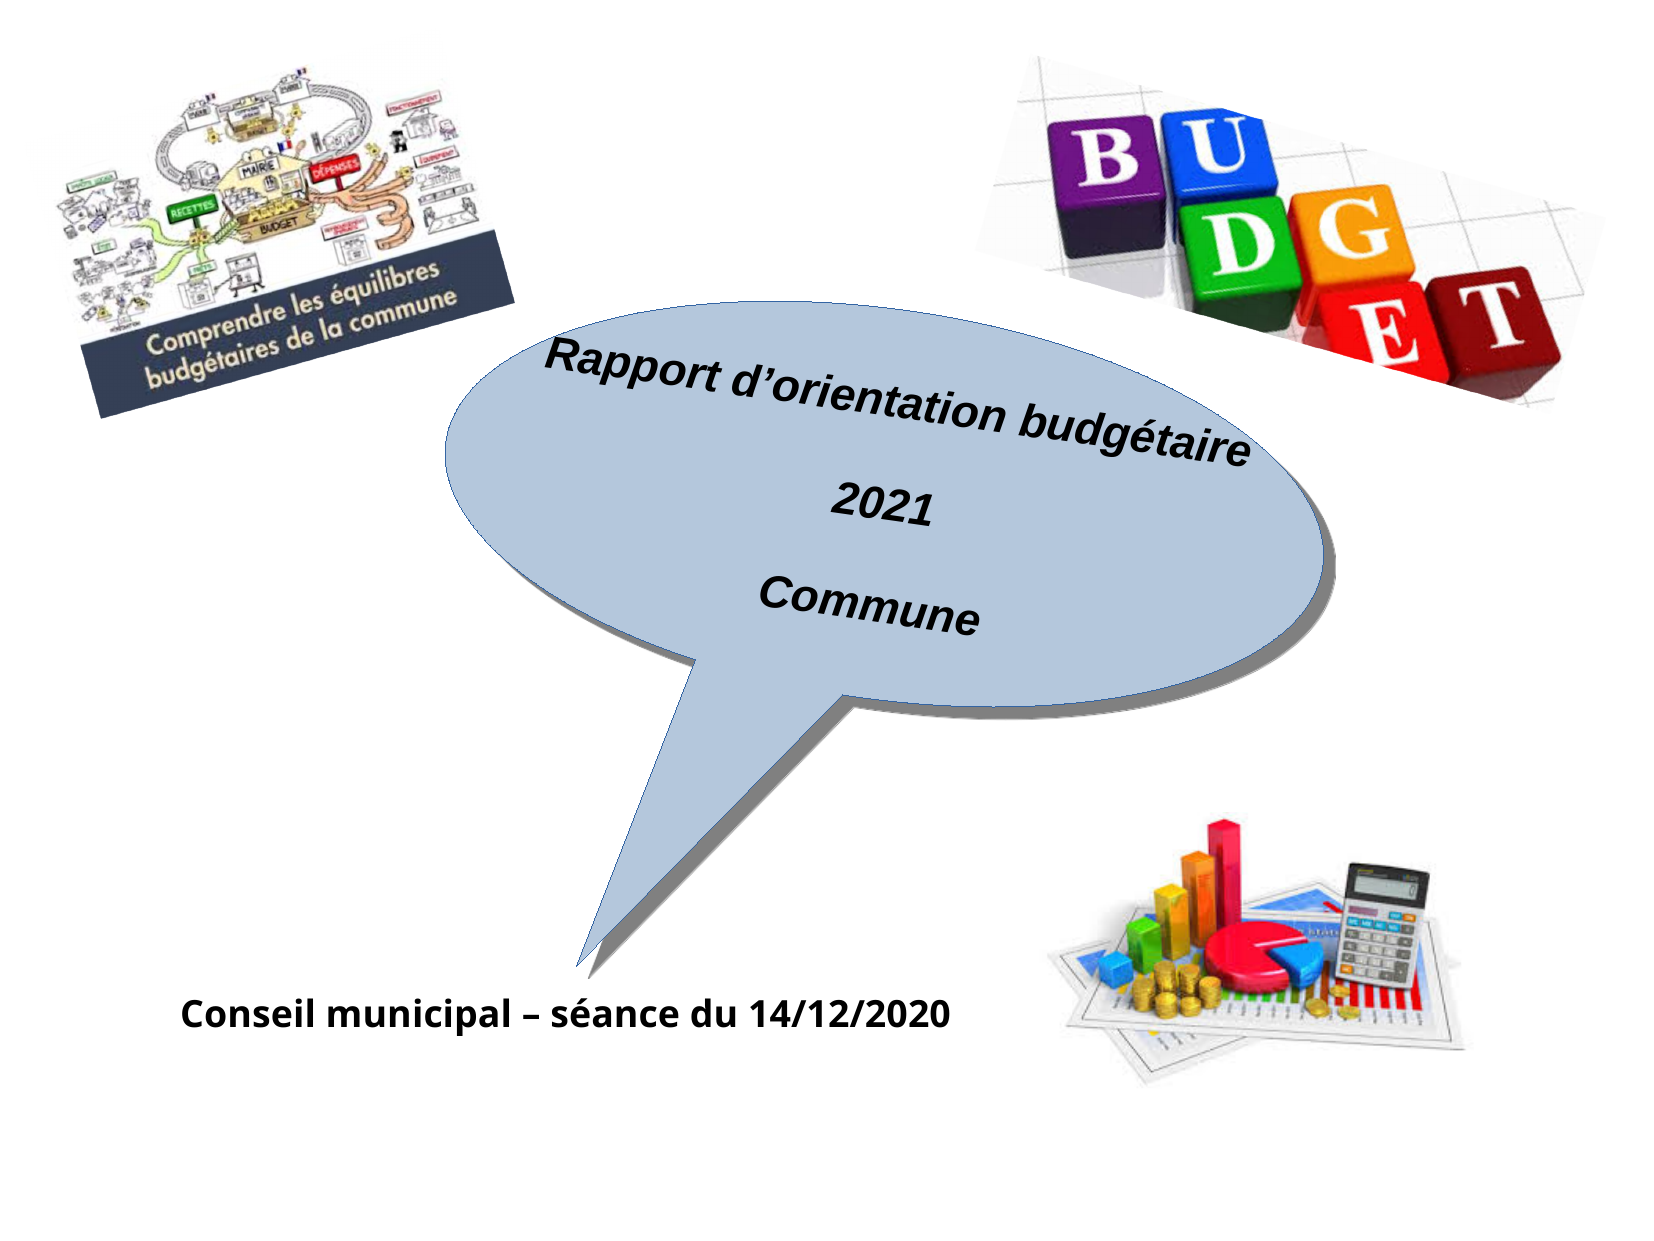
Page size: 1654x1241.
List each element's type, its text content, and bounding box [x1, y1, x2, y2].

text_box Rapport d’orientation budgétaire 2021 Commune [445, 301, 1324, 967]
picture [1035, 812, 1477, 1093]
picture [974, 53, 1606, 414]
text_box Conseil municipal – séance du 14/12/2020 [165, 980, 940, 1040]
picture [23, 27, 515, 419]
